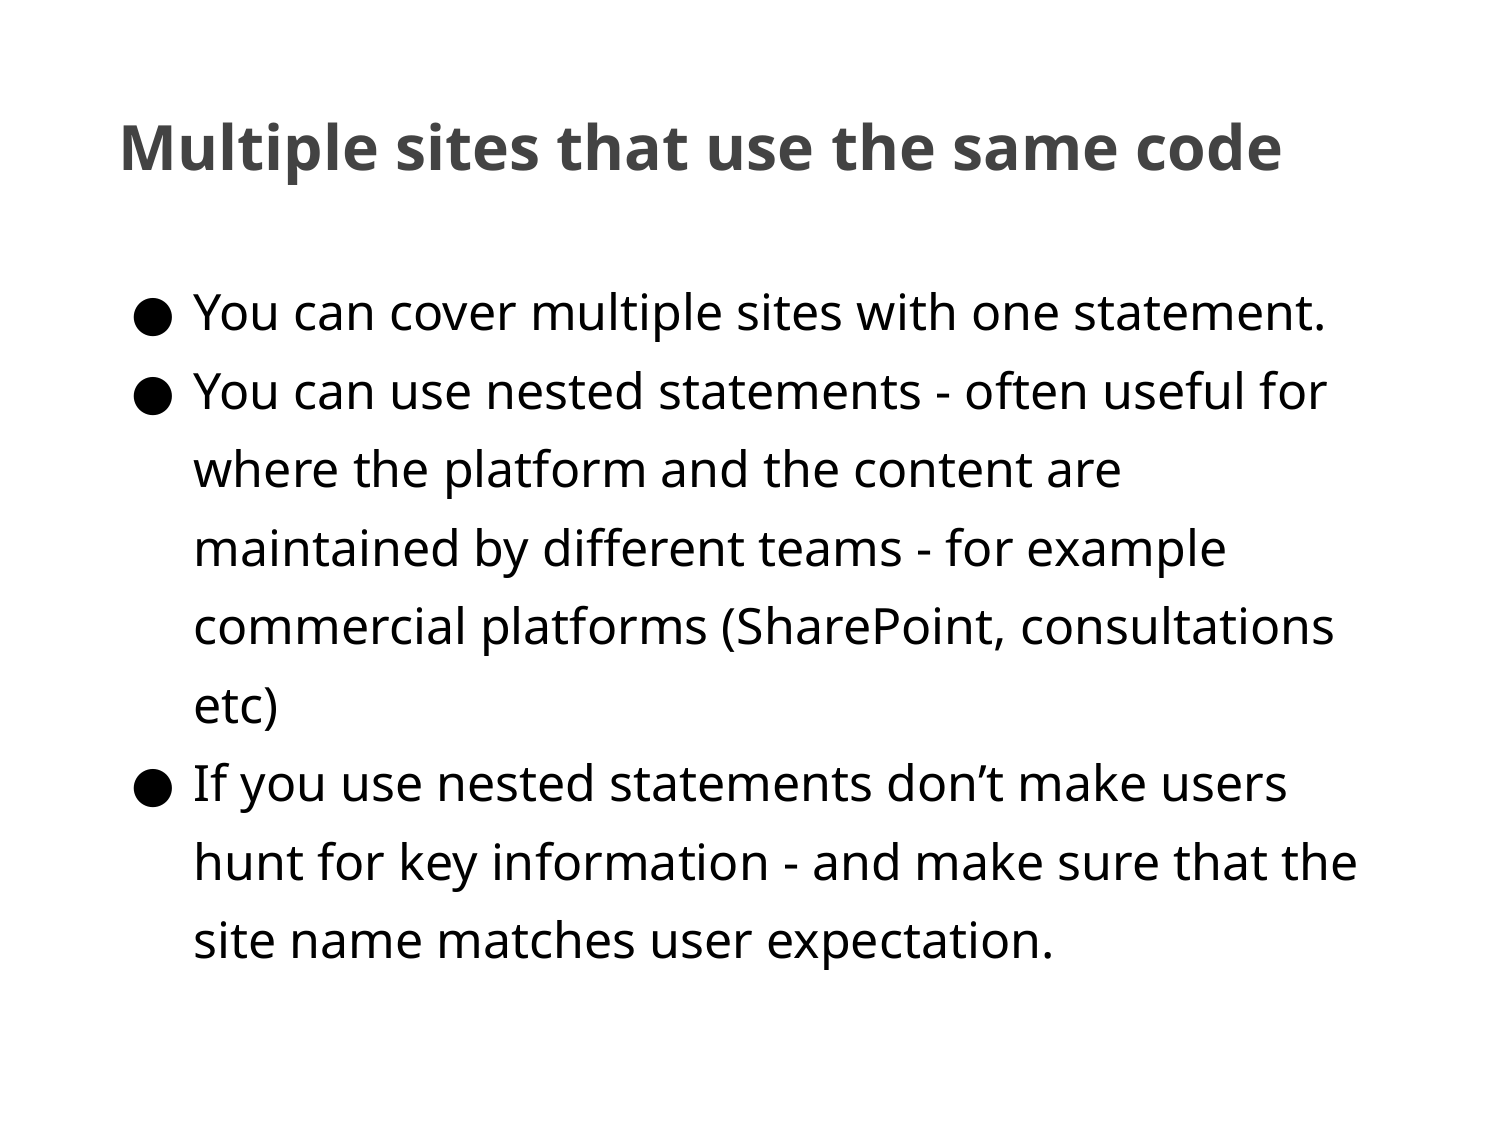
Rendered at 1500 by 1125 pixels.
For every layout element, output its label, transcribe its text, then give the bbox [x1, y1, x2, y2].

title Multiple sites that use the same code [103, 89, 1397, 215]
list You can cover multiple sites with one statement. You can use nested statements - often useful for where the platform and the content are maintained by different teams - for example commercial platforms (SharePoint, consultations etc) If you use nested statements don’t make users hunt for key information - and make sure that the site name matches user expectation. [103, 252, 1397, 1000]
